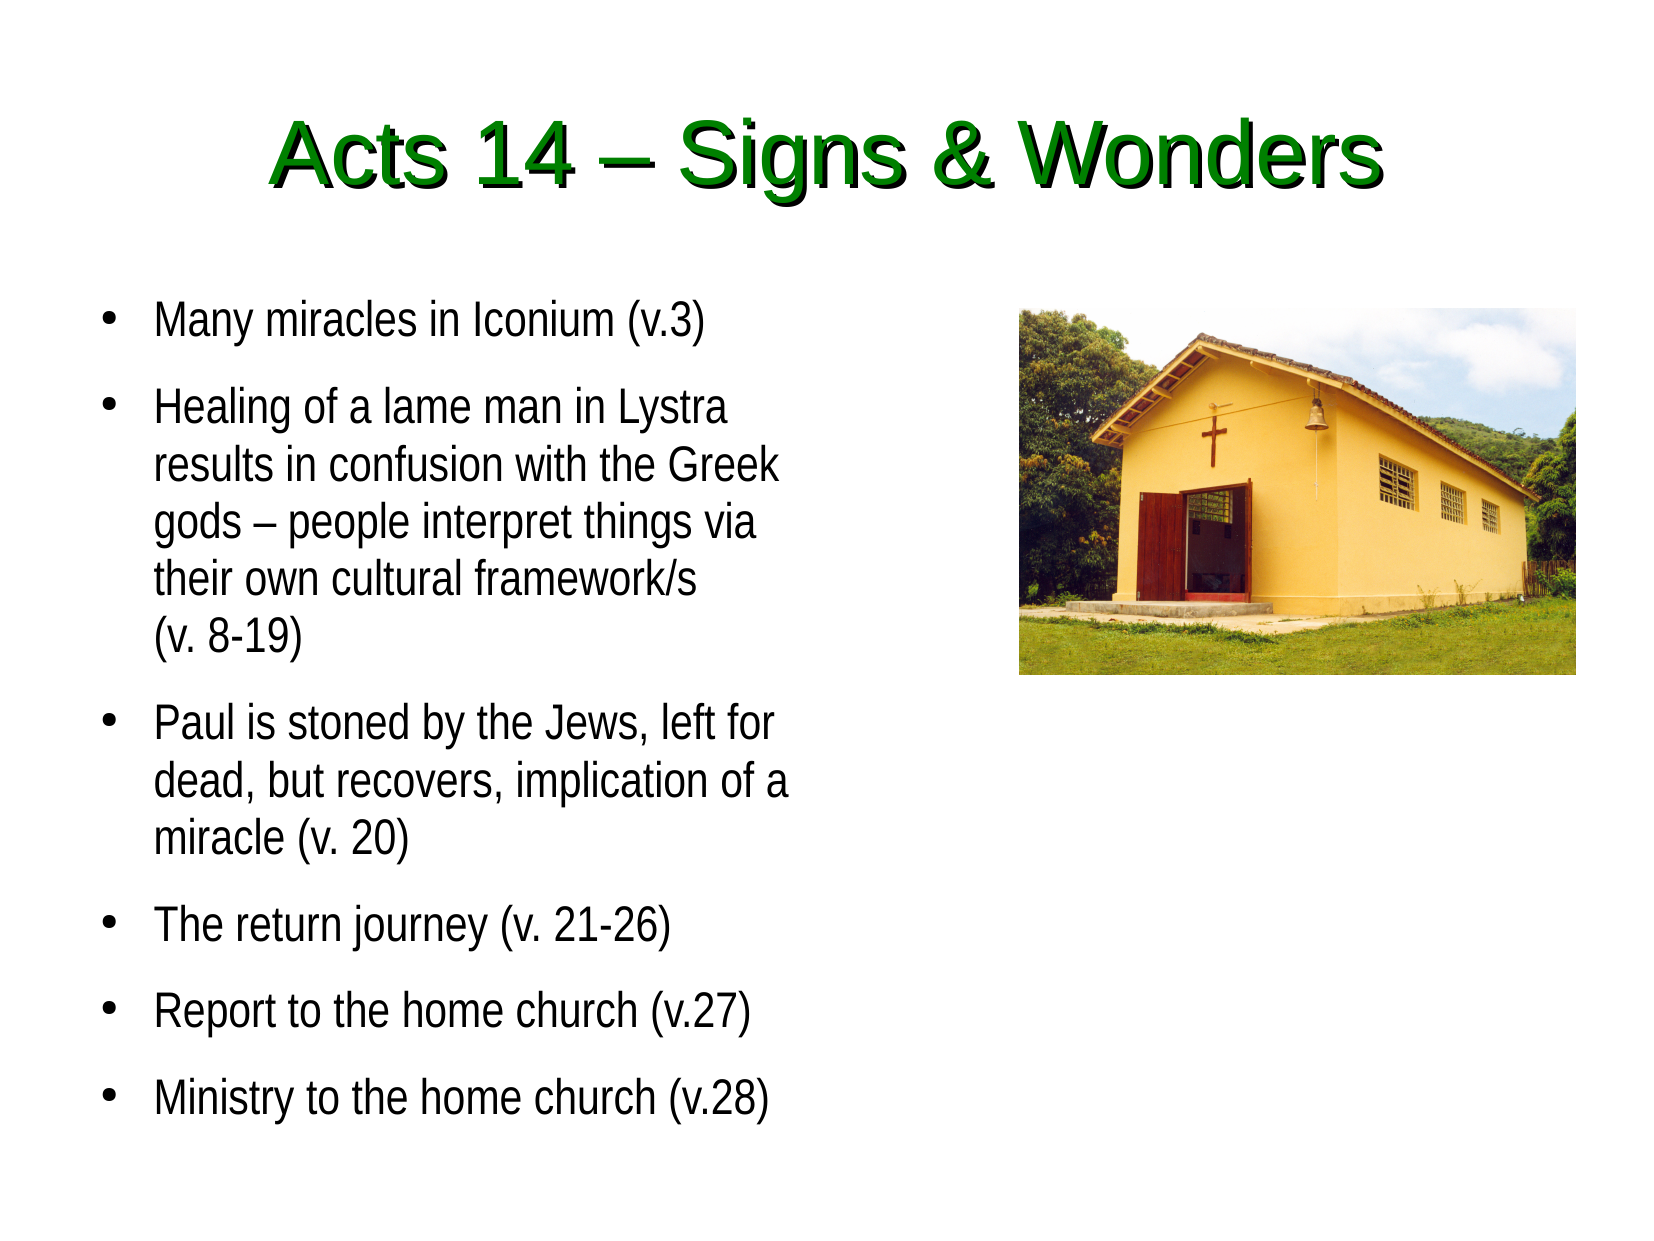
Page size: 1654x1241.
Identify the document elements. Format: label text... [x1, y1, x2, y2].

list Many miracles in Iconium (v.3) Healing of a lame man in Lystra results in confusion with the Greek gods – people interpret things via their own cultural framework/s (v. 8-19) Paul is stoned by the Jews, left for dead, but recovers, implication of a miracle (v. 20) The return journey (v. 21-26) Report to the home church (v.27) Ministry to the home church (v.28) [82, 290, 809, 1114]
picture [1019, 308, 1576, 676]
title Acts 14 – Signs & Wonders [82, 56, 1571, 250]
